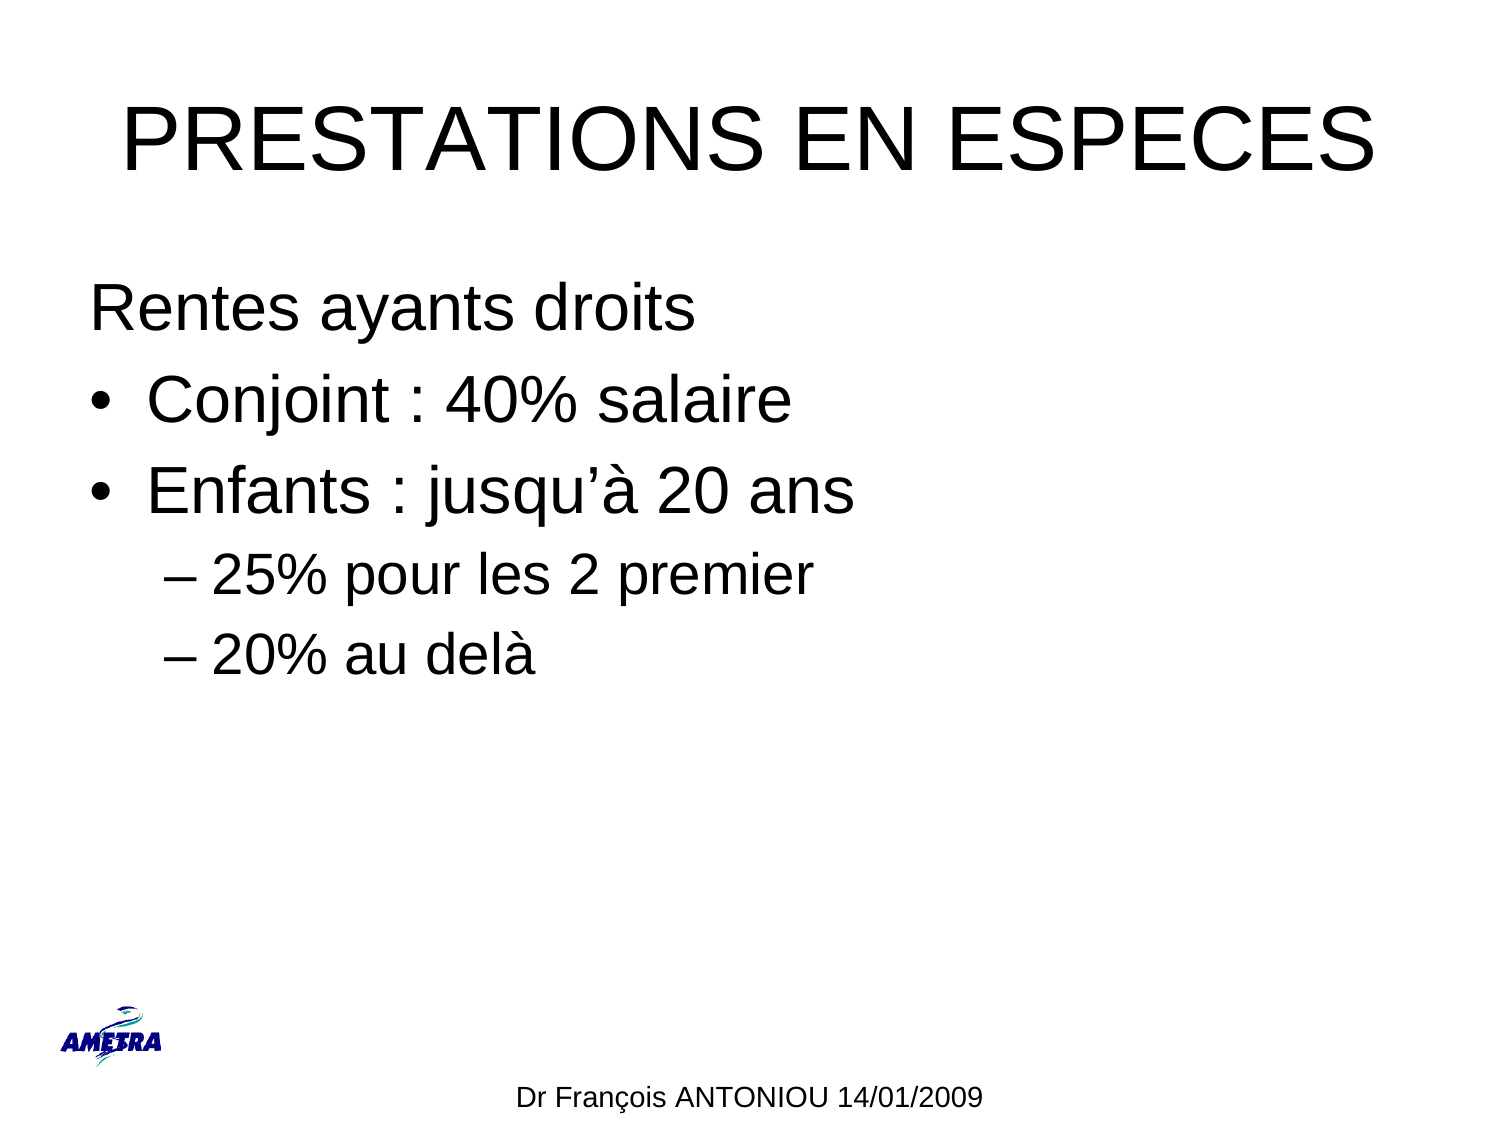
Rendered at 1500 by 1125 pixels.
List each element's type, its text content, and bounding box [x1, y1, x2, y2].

title PRESTATIONS EN ESPECES [75, 45, 1426, 233]
picture [41, 984, 184, 1093]
list Rentes ayants droits Conjoint : 40% salaire Enfants : jusqu’à 20 ans 25% pour les 2 premier 20% au delà [75, 262, 1426, 1005]
